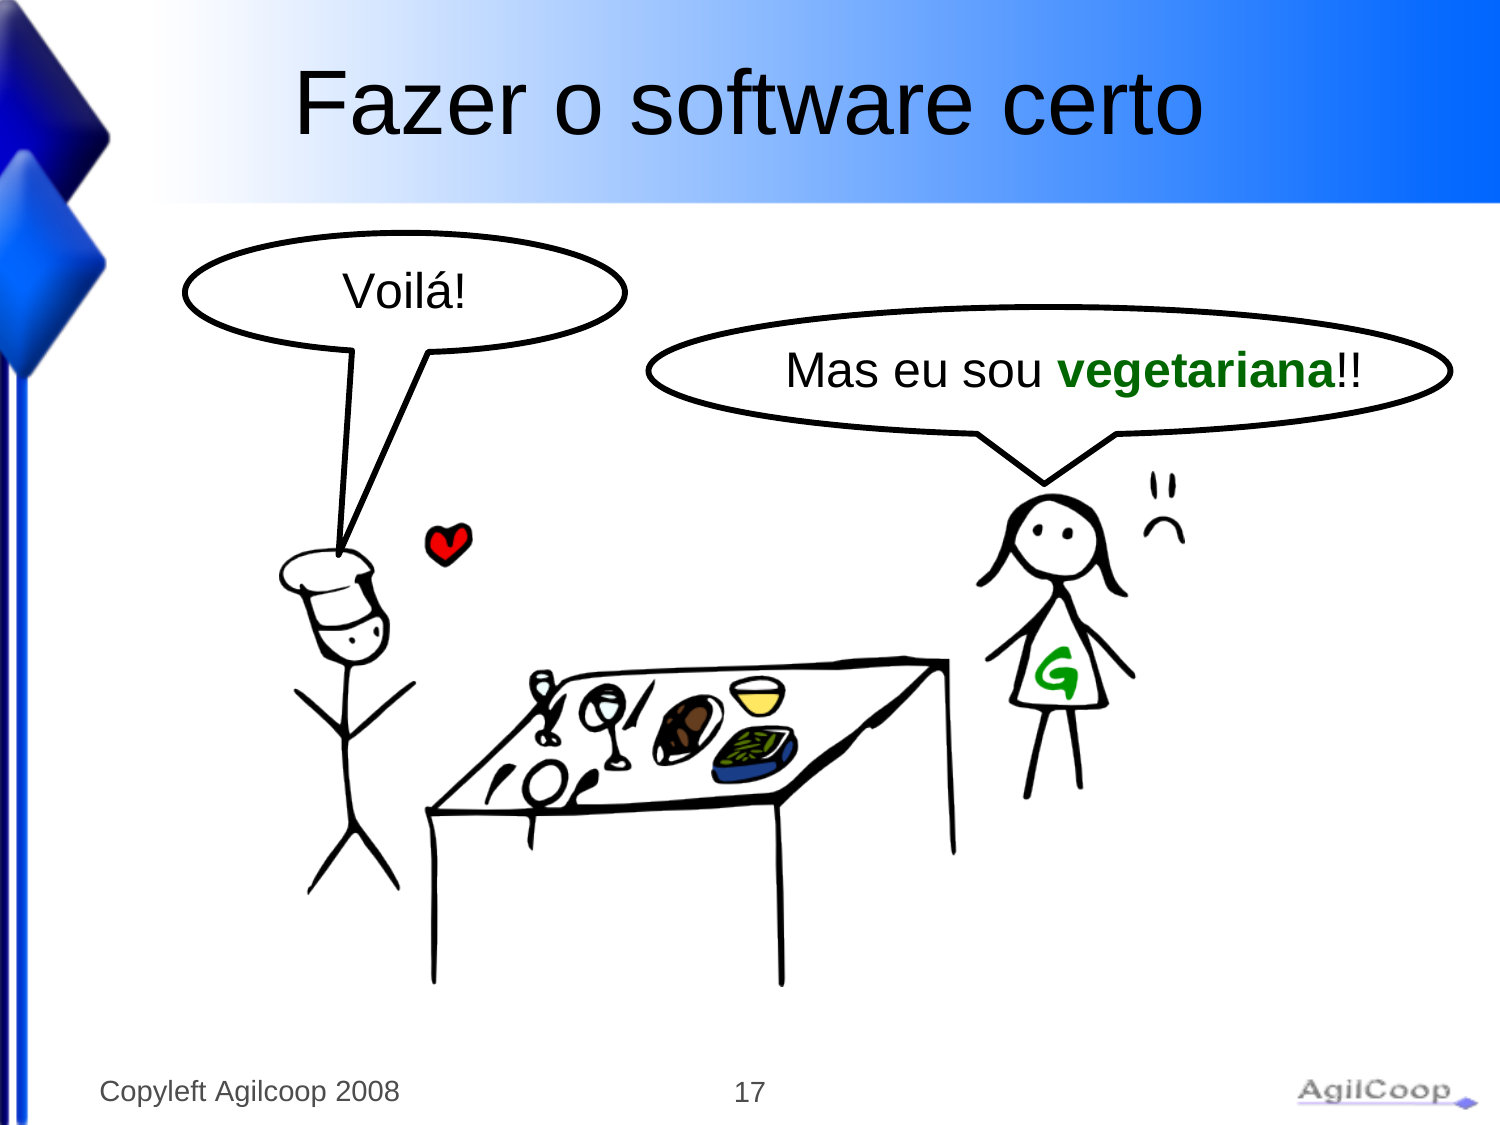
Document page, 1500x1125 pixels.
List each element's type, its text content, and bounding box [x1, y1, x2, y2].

title Fazer o software certo [75, 8, 1426, 197]
text_box Mas eu sou vegetariana!! [648, 306, 1451, 485]
picture [0, 0, 1500, 1125]
text_box Voilá! [184, 232, 625, 555]
